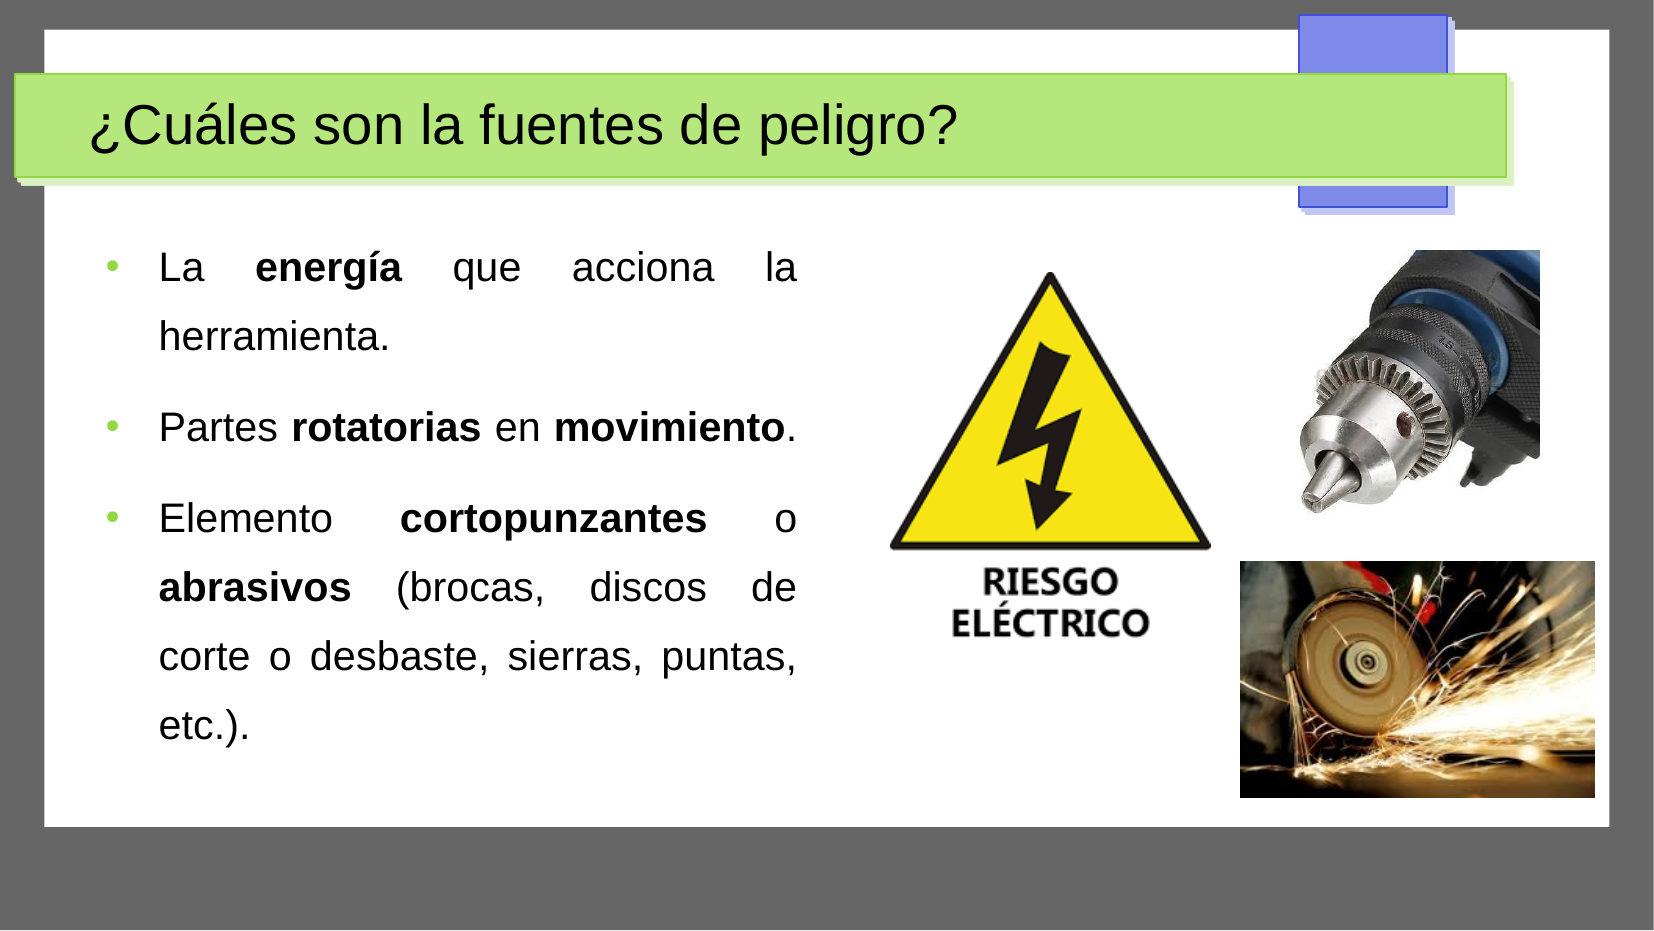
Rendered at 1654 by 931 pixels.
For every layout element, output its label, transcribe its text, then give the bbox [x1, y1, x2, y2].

picture [1284, 236, 1552, 529]
list La energía que acciona la herramienta. Partes rotatorias en movimiento. Elemento cortopunzantes o abrasivos (brocas, discos de corte o desbaste, sierras, puntas, etc.). [88, 221, 798, 813]
picture [1240, 561, 1595, 798]
title ¿Cuáles son la fuentes de peligro? [88, 73, 1506, 178]
picture [890, 272, 1211, 657]
